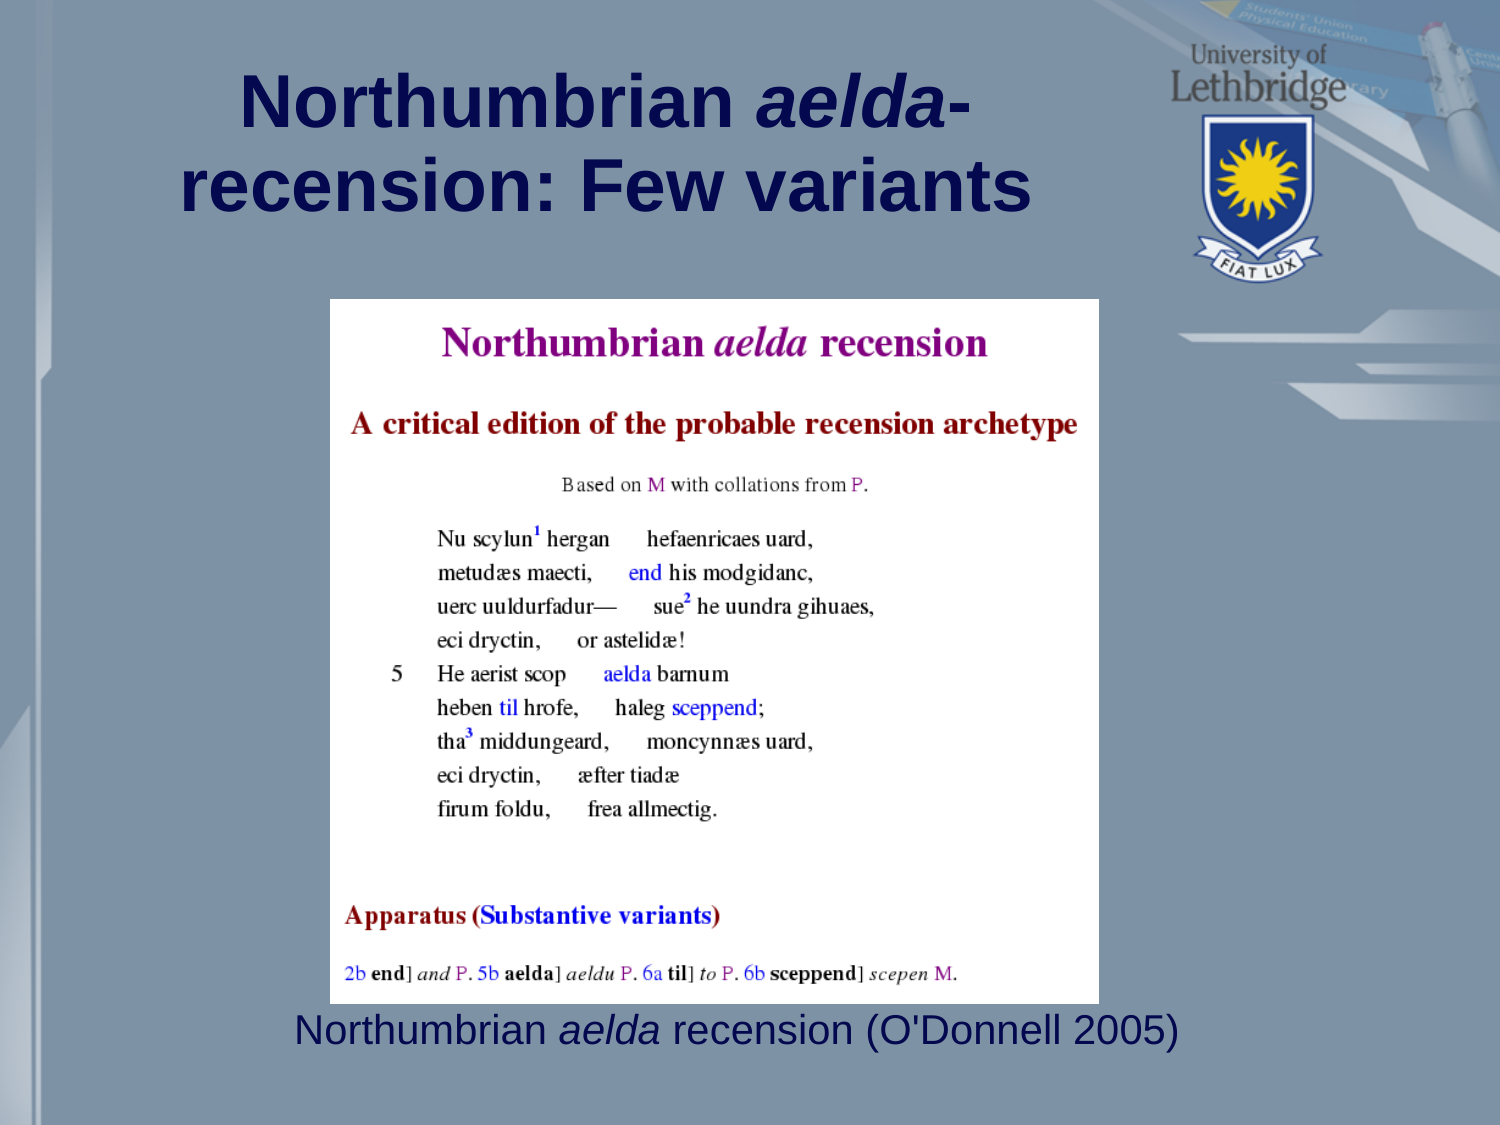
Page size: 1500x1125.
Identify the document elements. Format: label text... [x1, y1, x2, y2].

list Northumbrian aelda recension (O'Donnell 2005) [116, 1006, 1359, 1093]
picture [0, 0, 1500, 1125]
title Northumbrian aelda-recension: Few variants [75, 46, 1138, 241]
